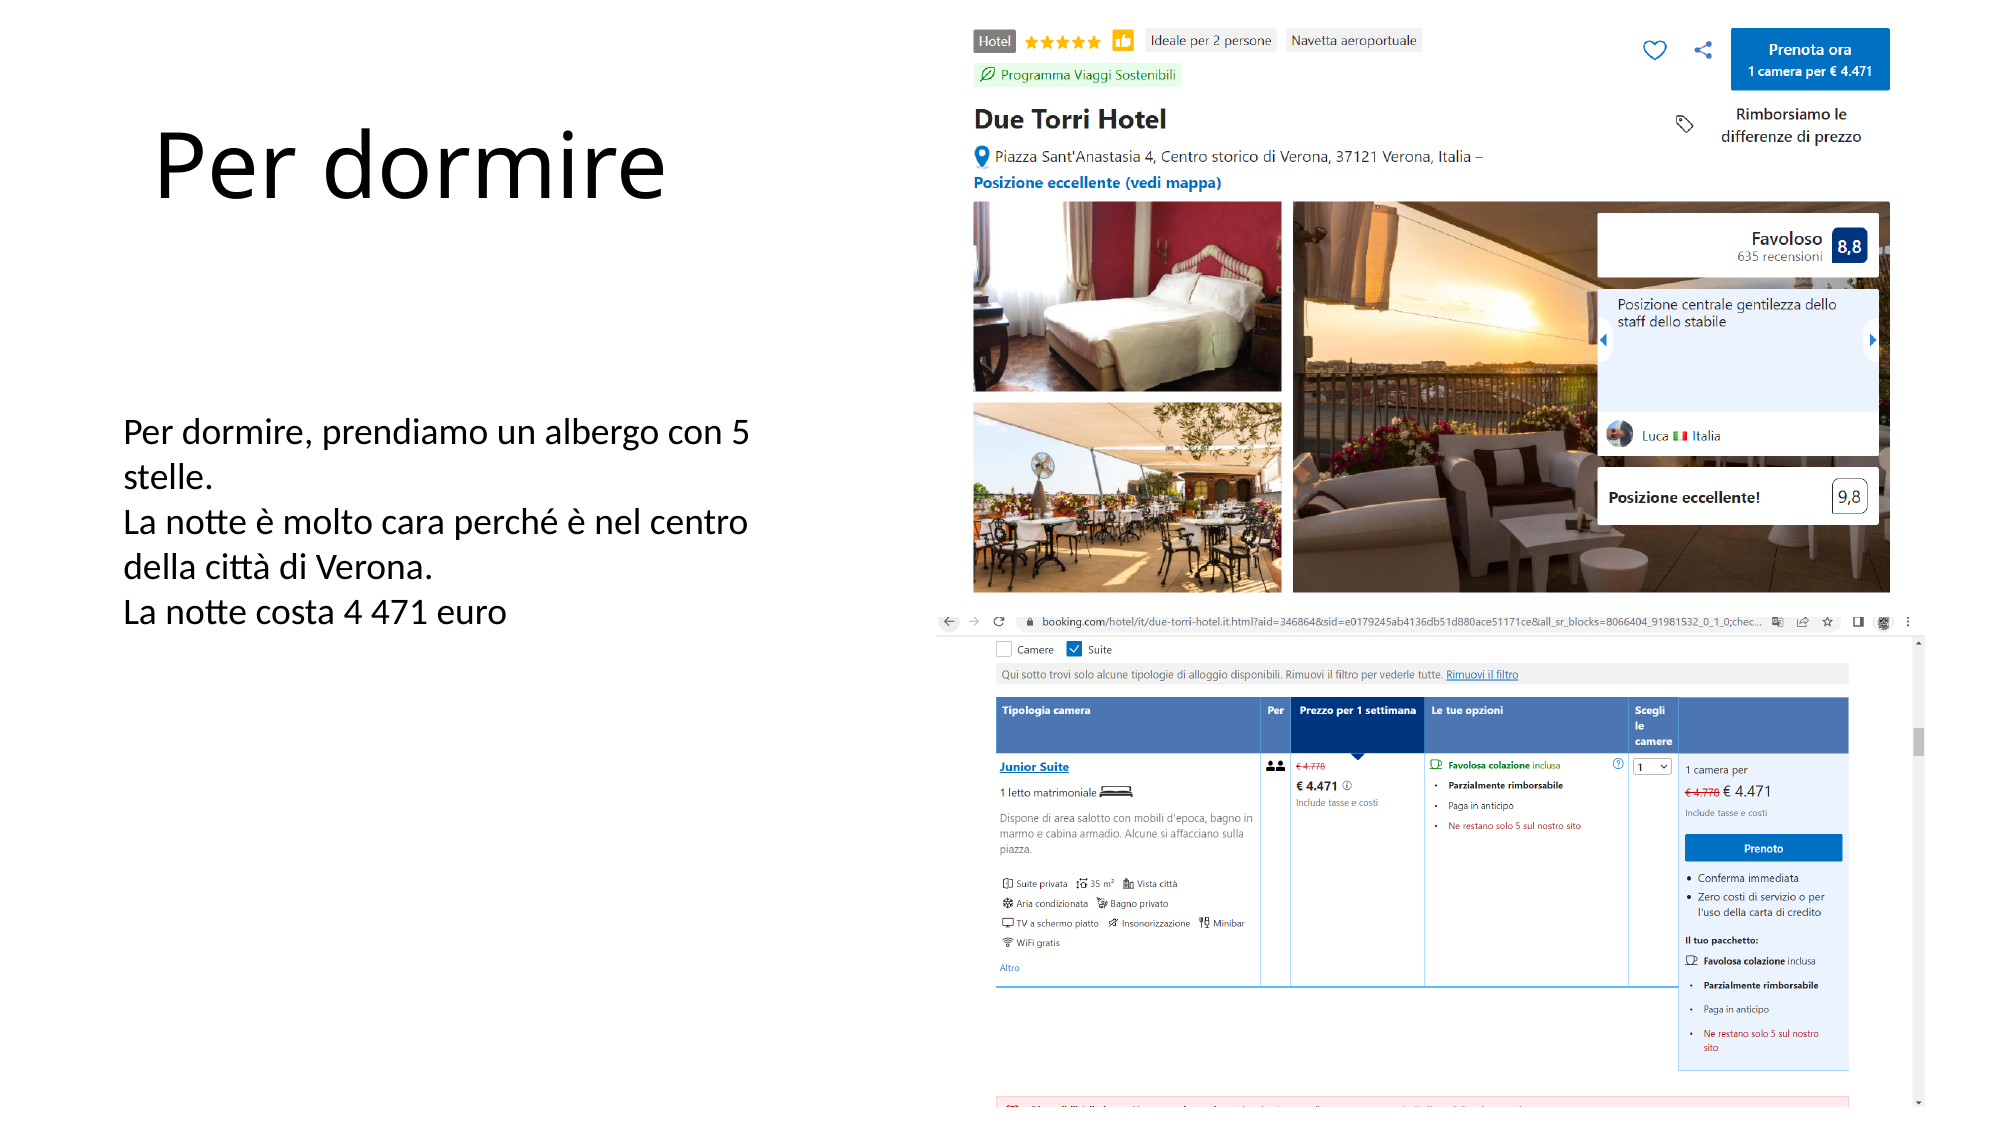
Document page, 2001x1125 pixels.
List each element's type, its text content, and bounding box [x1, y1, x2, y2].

picture [968, 18, 1894, 595]
text_box Per dormire, prendiamo un albergo con 5 stelle. La notte è molto cara perché è nel centro della città di Verona. La notte costa 4 471 euro [108, 399, 824, 643]
title Per dormire [137, 59, 968, 278]
picture [936, 617, 1925, 1107]
